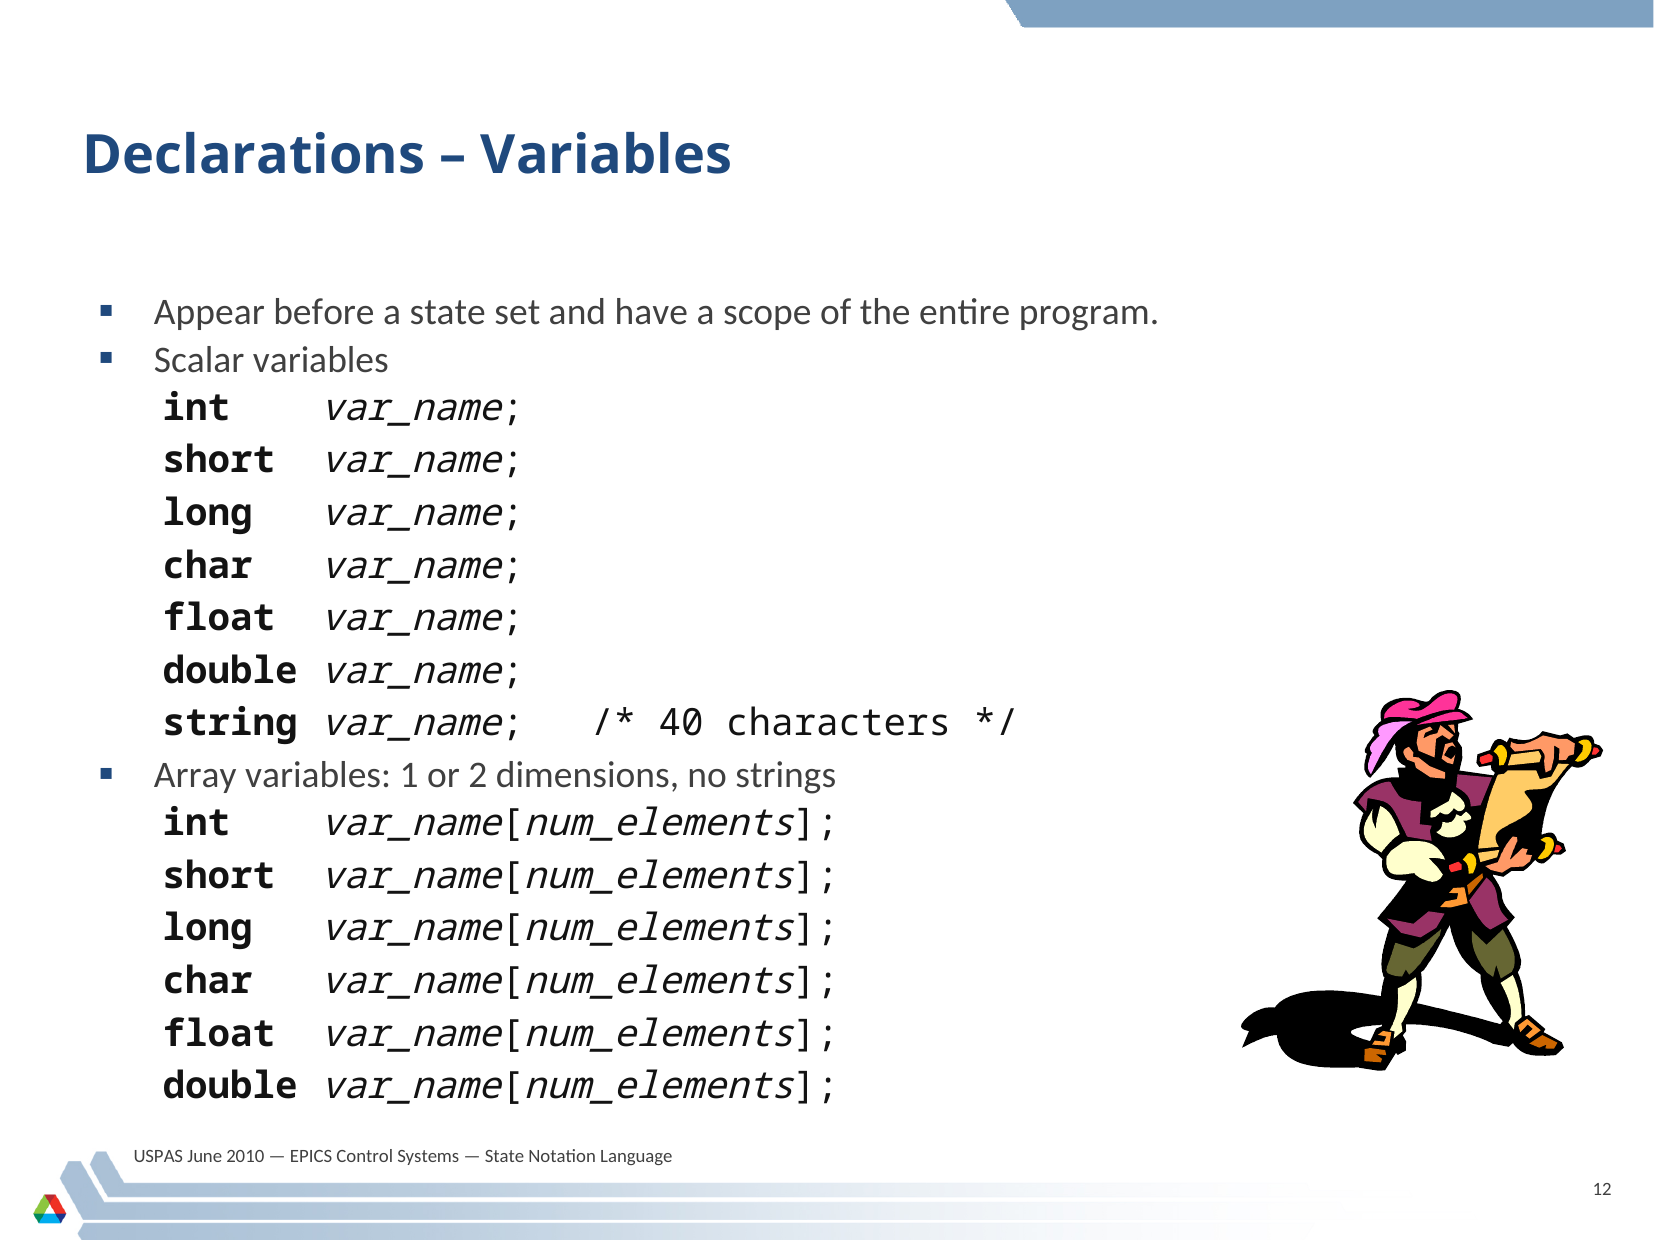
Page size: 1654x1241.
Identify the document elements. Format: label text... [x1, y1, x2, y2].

picture [0, 0, 1654, 29]
title Declarations – Variables [82, 49, 1571, 257]
picture [0, 1143, 1654, 1240]
picture [1240, 686, 1608, 1075]
list Appear before a state set and have a scope of the entire program. Scalar variables int var_name; short var_name; long var_name; char var_name; float var_name; double var_name; string var_name; /* 40 characters */ Array variables: 1 or 2 dimensions, no strings int var_name[num_elements]; short var_name[num_elements]; long var_name[num_elements]; char var_name[num_elements]; float var_name[num_elements]; double var_name[num_elements]; [82, 289, 1571, 1123]
